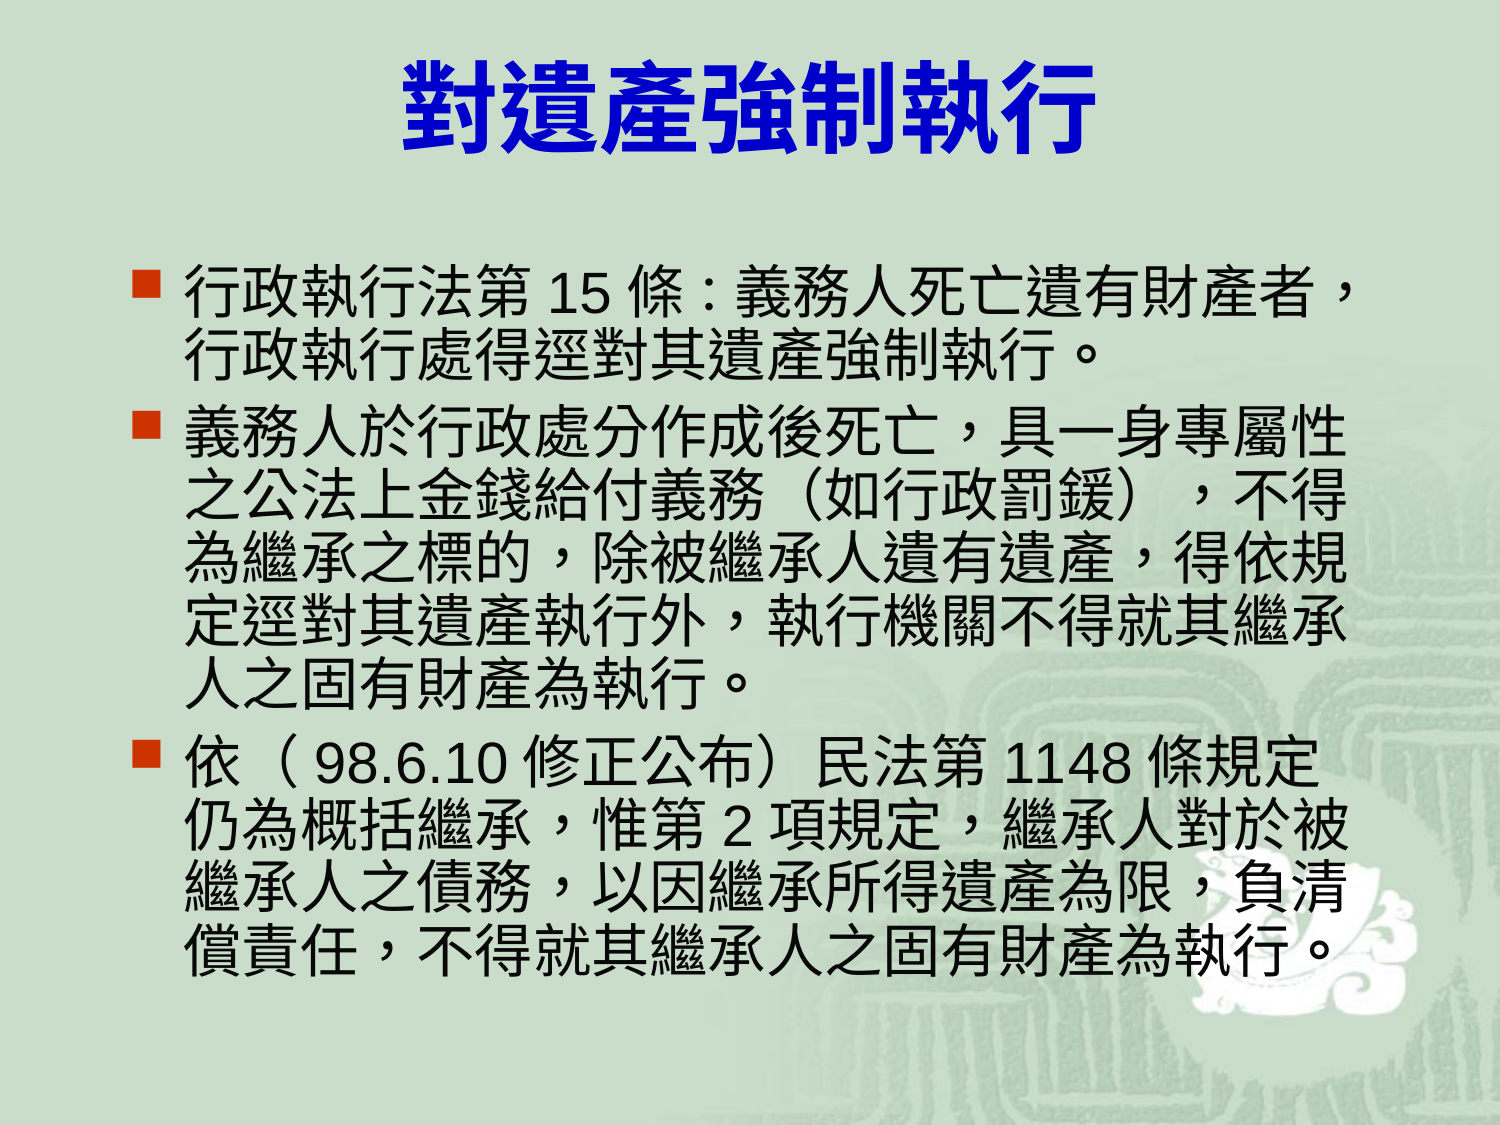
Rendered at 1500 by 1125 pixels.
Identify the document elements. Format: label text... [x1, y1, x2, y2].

picture [0, 0, 1500, 1125]
list 行政執行法第15條：義務人死亡遺有財產者，行政執行處得逕對其遺產強制執行。 義務人於行政處分作成後死亡，具一身專屬性之公法上金錢給付義務（如行政罰鍰），不得為繼承之標的，除被繼承人遺有遺產，得依規定逕對其遺產執行外，執行機關不得就其繼承人之固有財產為執行。 依（98.6.10修正公布）民法第1148條規定仍為概括繼承，惟第2項規定，繼承人對於被繼承人之債務，以因繼承所得遺產為限，負清償責任，不得就其繼承人之固有財產為執行。 [112, 255, 1388, 1000]
title 對遺產強制執行 [49, 51, 1451, 160]
